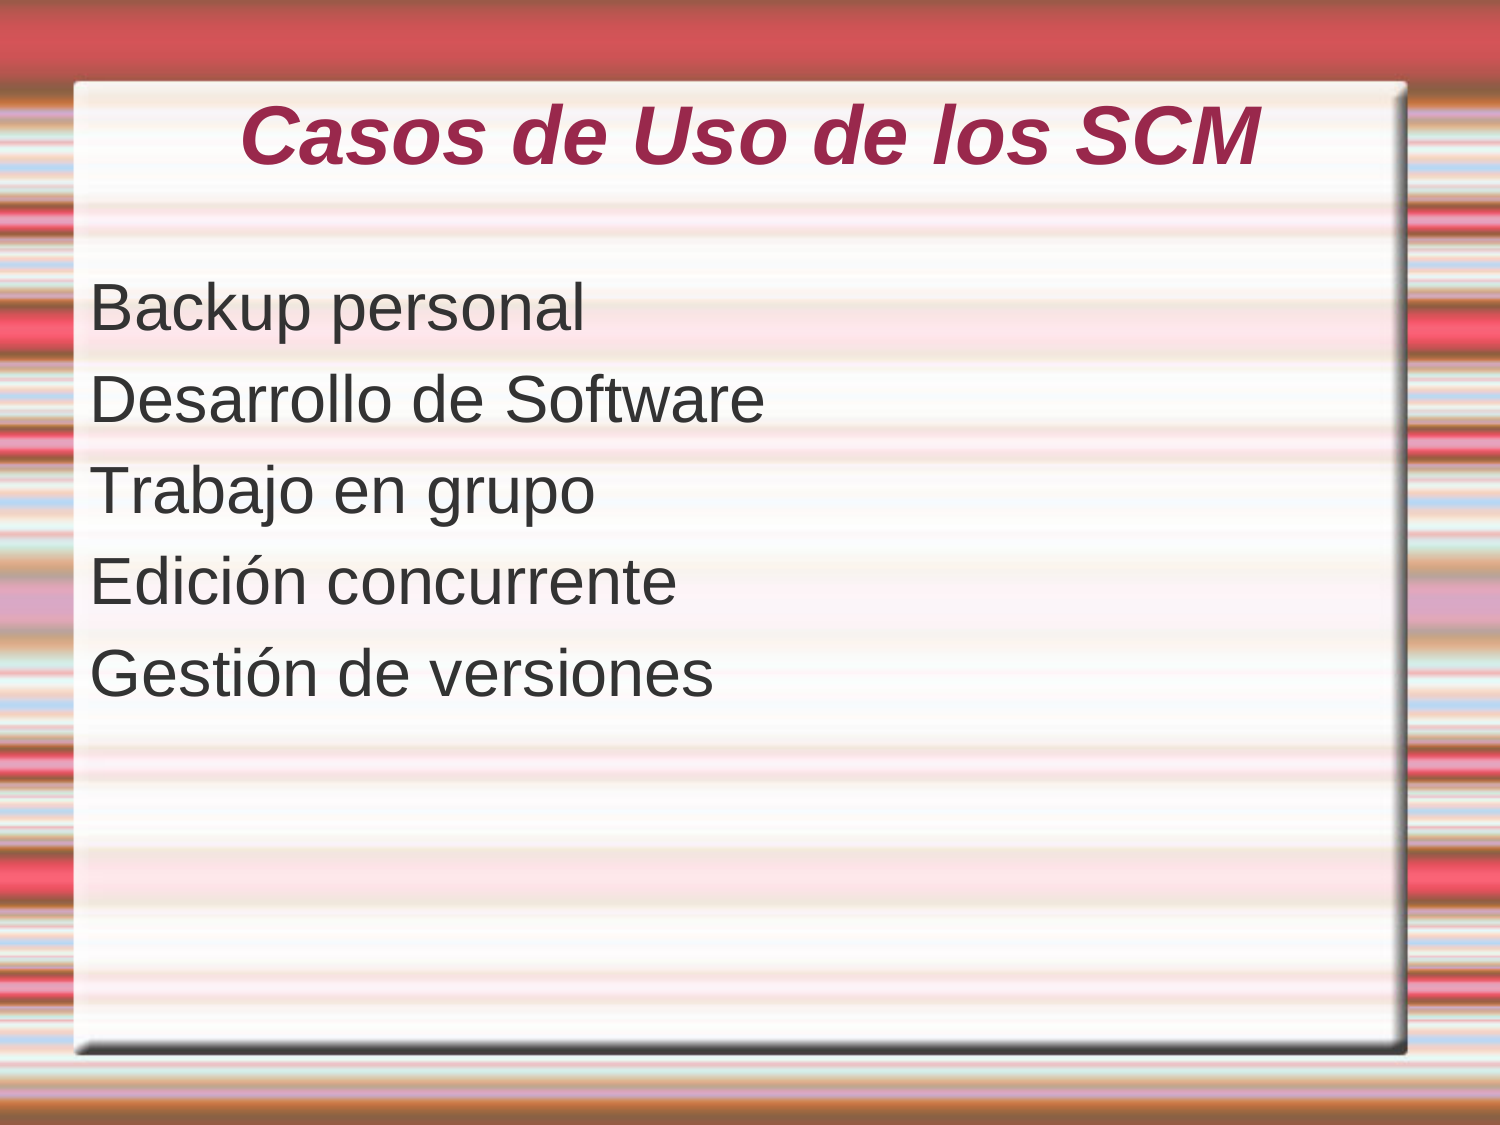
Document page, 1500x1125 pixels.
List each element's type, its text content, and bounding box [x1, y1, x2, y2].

title Casos de Uso de los SCM [75, 45, 1426, 233]
list Backup personal Desarrollo de Software Trabajo en grupo Edición concurrente Gestión de versiones [75, 262, 1426, 1006]
picture [0, 0, 1500, 1125]
